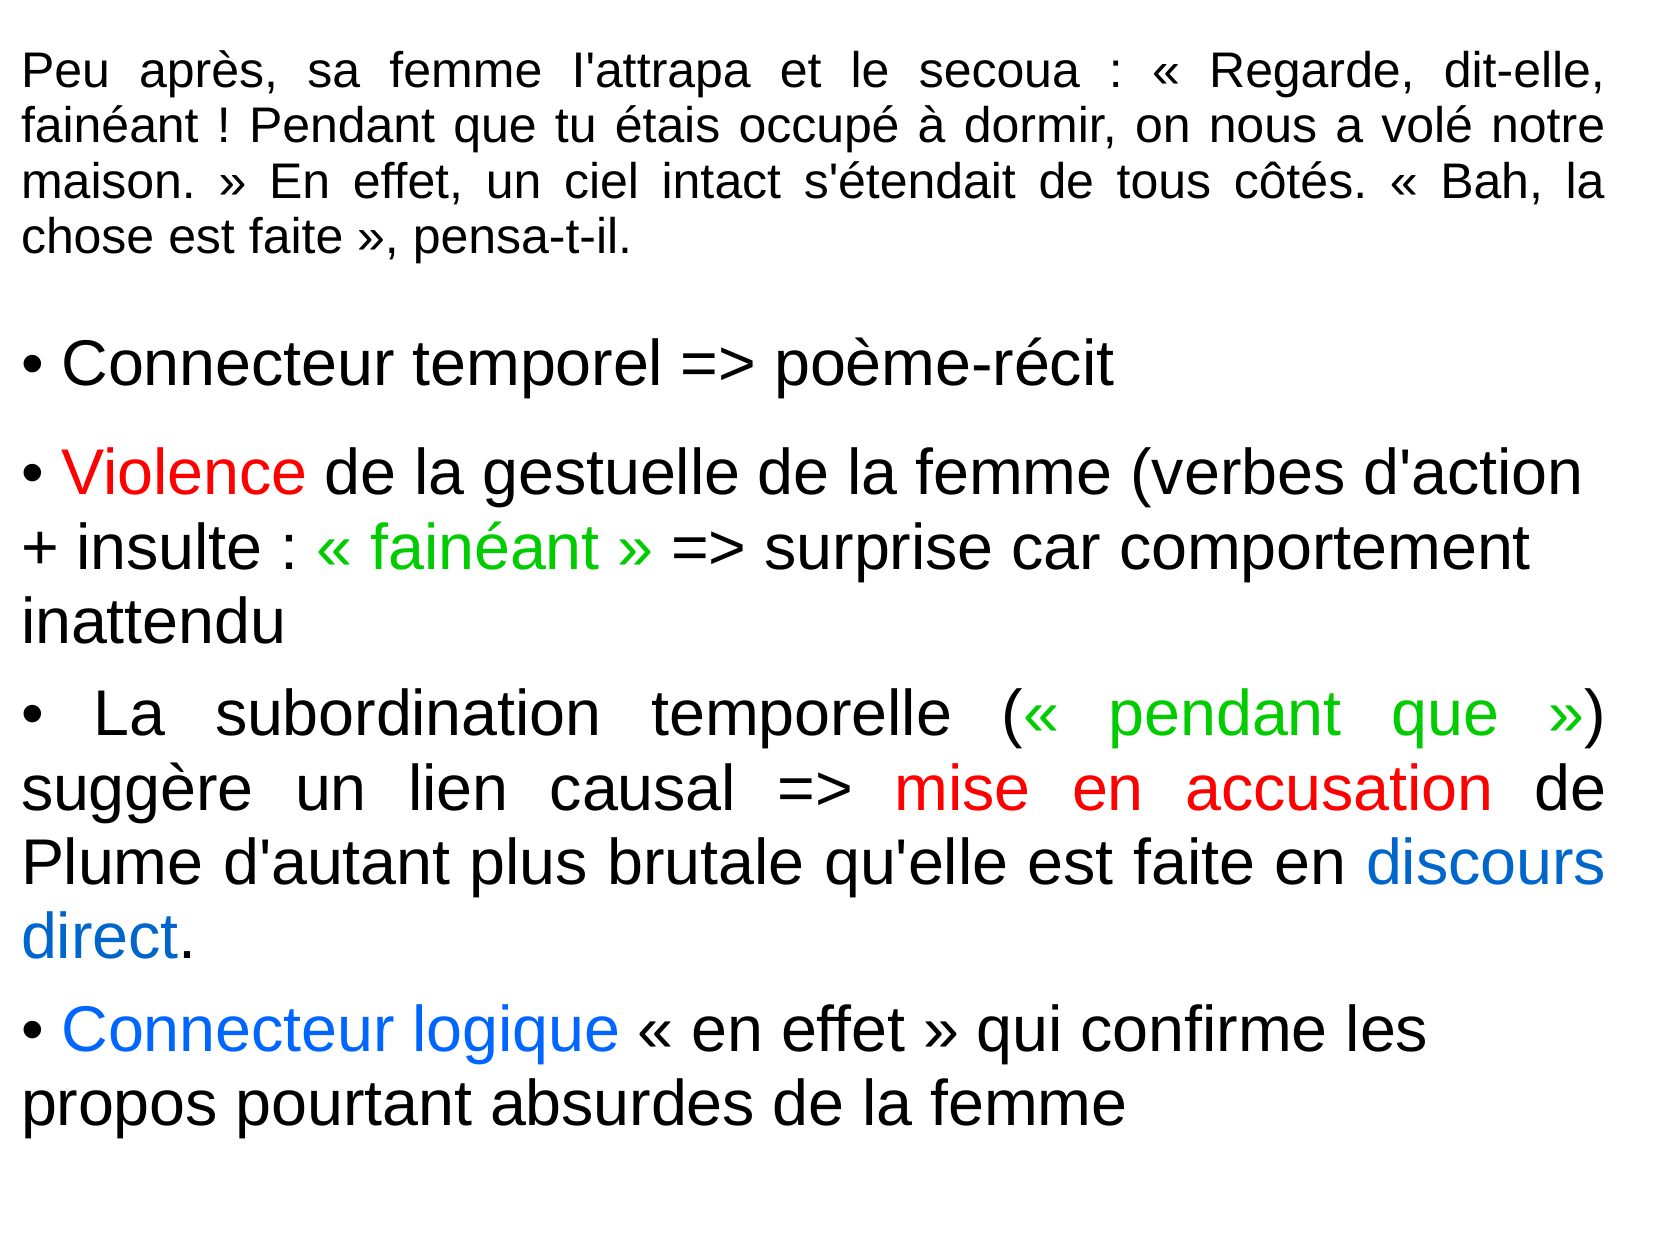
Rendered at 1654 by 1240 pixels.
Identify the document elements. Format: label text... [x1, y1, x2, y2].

text_box Peu après, sa femme I'attrapa et le secoua : « Regarde, dit-elle, fainéant ! Pendant que tu étais occupé à dormir, on nous a volé notre maison. » En effet, un ciel intact s'étendait de tous côtés. « Bah, la chose est faite », pensa-t-il. • Connecteur temporel => poème-récit • Violence de la gestuelle de la femme (verbes d'action + insulte : « fainéant » => surprise car comportement inattendu • La subordination temporelle (« pendant que ») suggère un lien causal => mise en accusation de Plume d'autant plus brutale qu'elle est faite en discours direct. • Connecteur logique « en effet » qui confirme les propos pourtant absurdes de la femme [21, 42, 1606, 1169]
